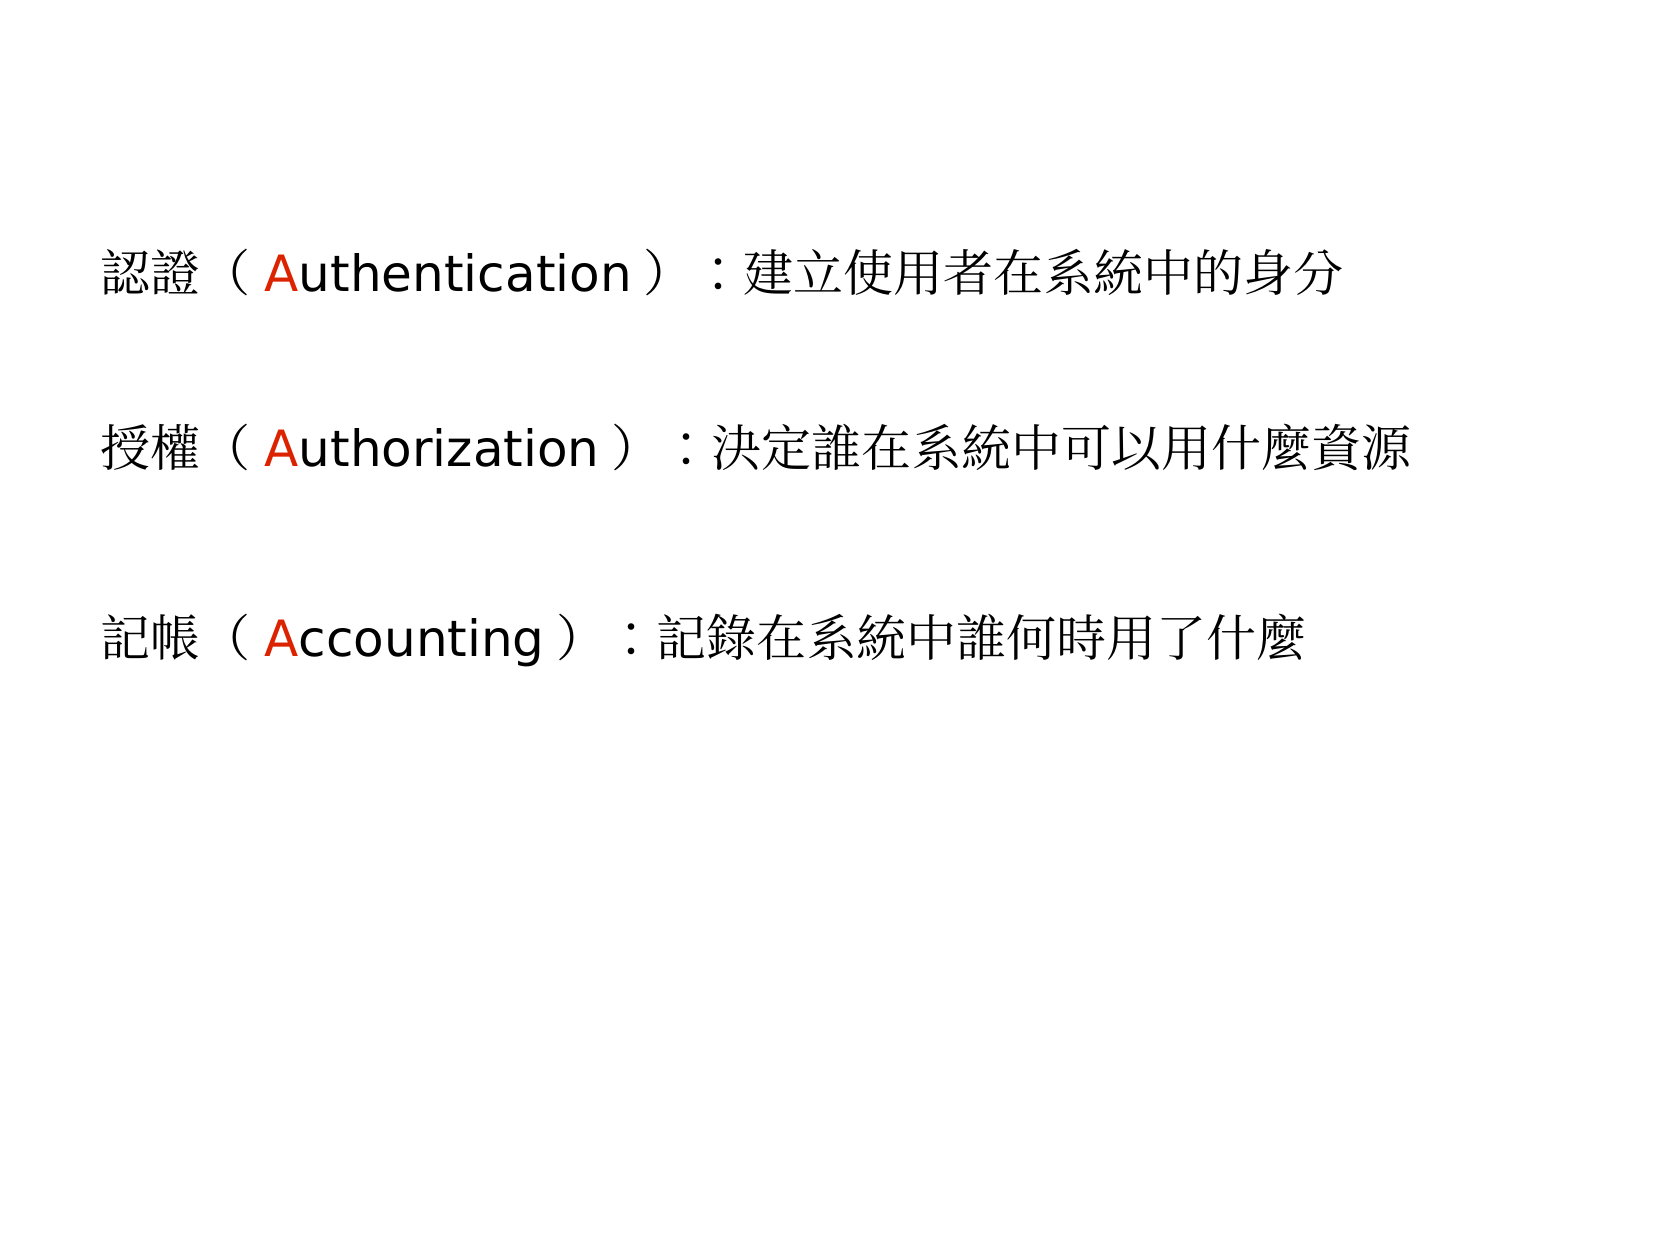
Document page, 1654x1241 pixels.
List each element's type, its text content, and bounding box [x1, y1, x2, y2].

list 認證（Authentication）：建立使用者在系統中的身分 授權（Authorization）：決定誰在系統中可以用什麼資源 記帳（Accounting）：記錄在系統中誰何時用了什麼 [82, 219, 1571, 1109]
